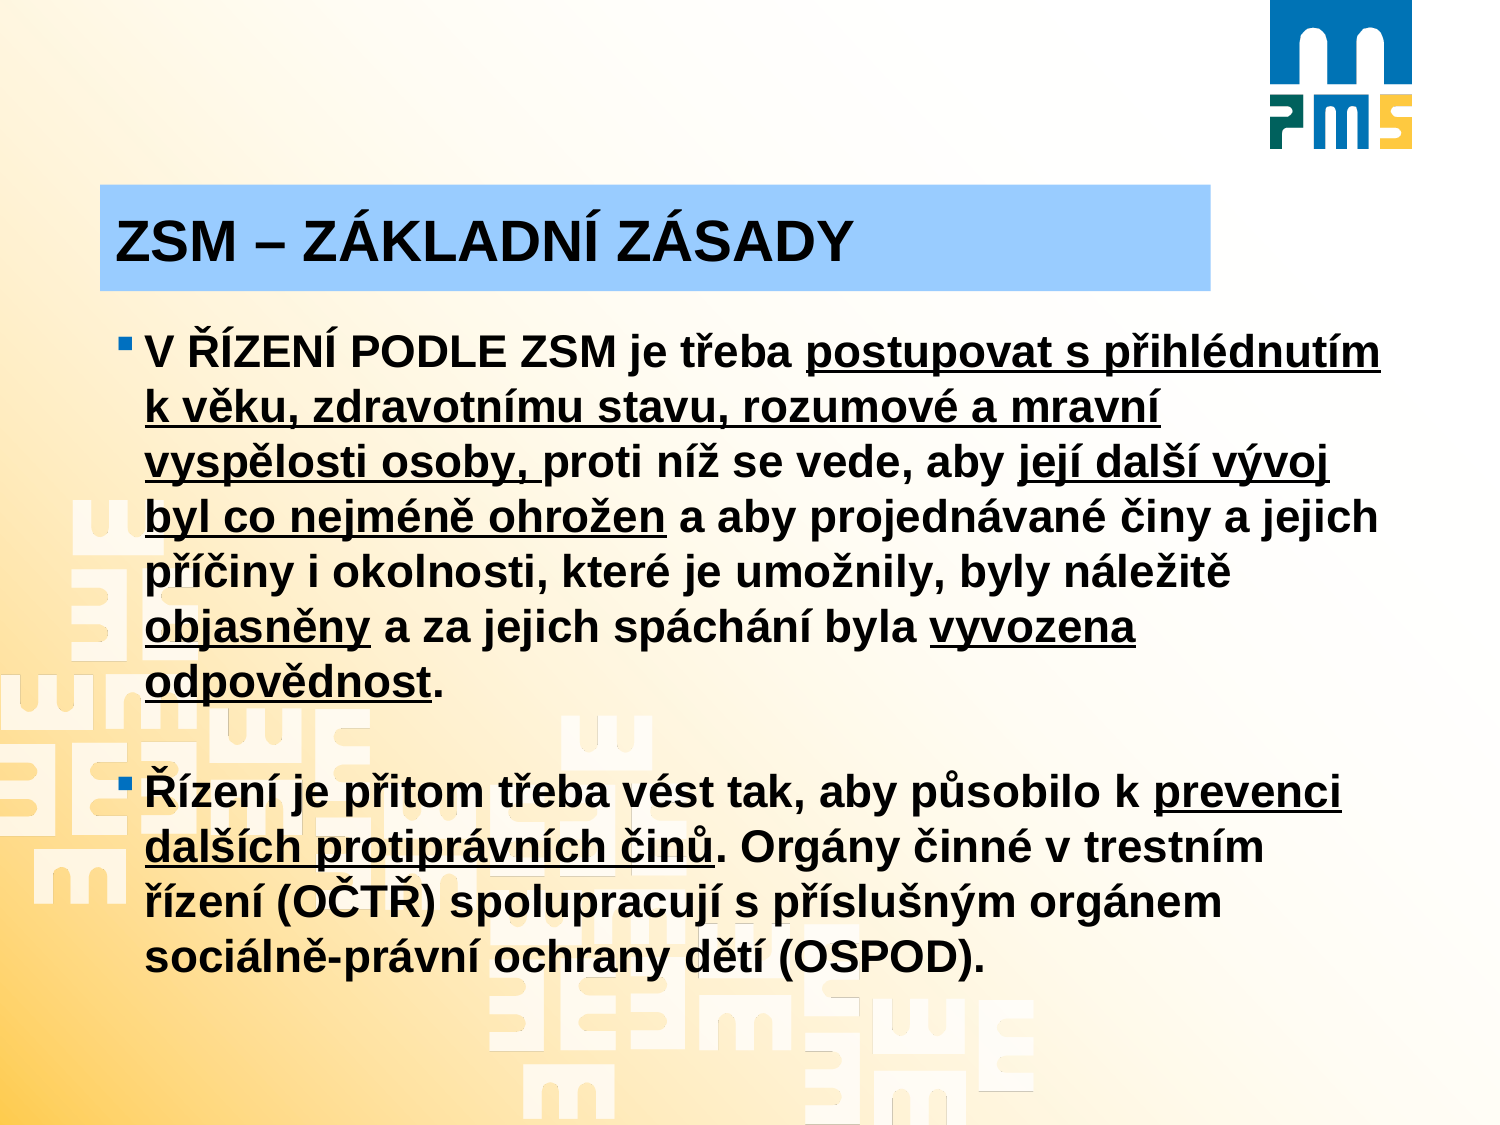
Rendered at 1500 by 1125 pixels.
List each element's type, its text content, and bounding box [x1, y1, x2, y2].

title ZSM – ZÁKLADNÍ ZÁSADY [100, 184, 1211, 292]
text_box V ŘÍZENÍ PODLE ZSM je třeba postupovat s přihlédnutím k věku, zdravotnímu stavu, rozumové a mravní vyspělosti osoby, proti níž se vede, aby její další vývoj byl co nejméně ohrožen a aby projednávané činy a jejich příčiny i okolnosti, které je umožnily, byly náležitě objasněny a za jejich spáchání byla vyvozena odpovědnost. Řízení je přitom třeba vést tak, aby působilo k prevenci dalších protiprávních činů. Orgány činné v trestním řízení (OČTŘ) spolupracují s příslušným orgánem sociálně-právní ochrany dětí (OSPOD). [100, 314, 1400, 977]
picture [0, 0, 1500, 1125]
